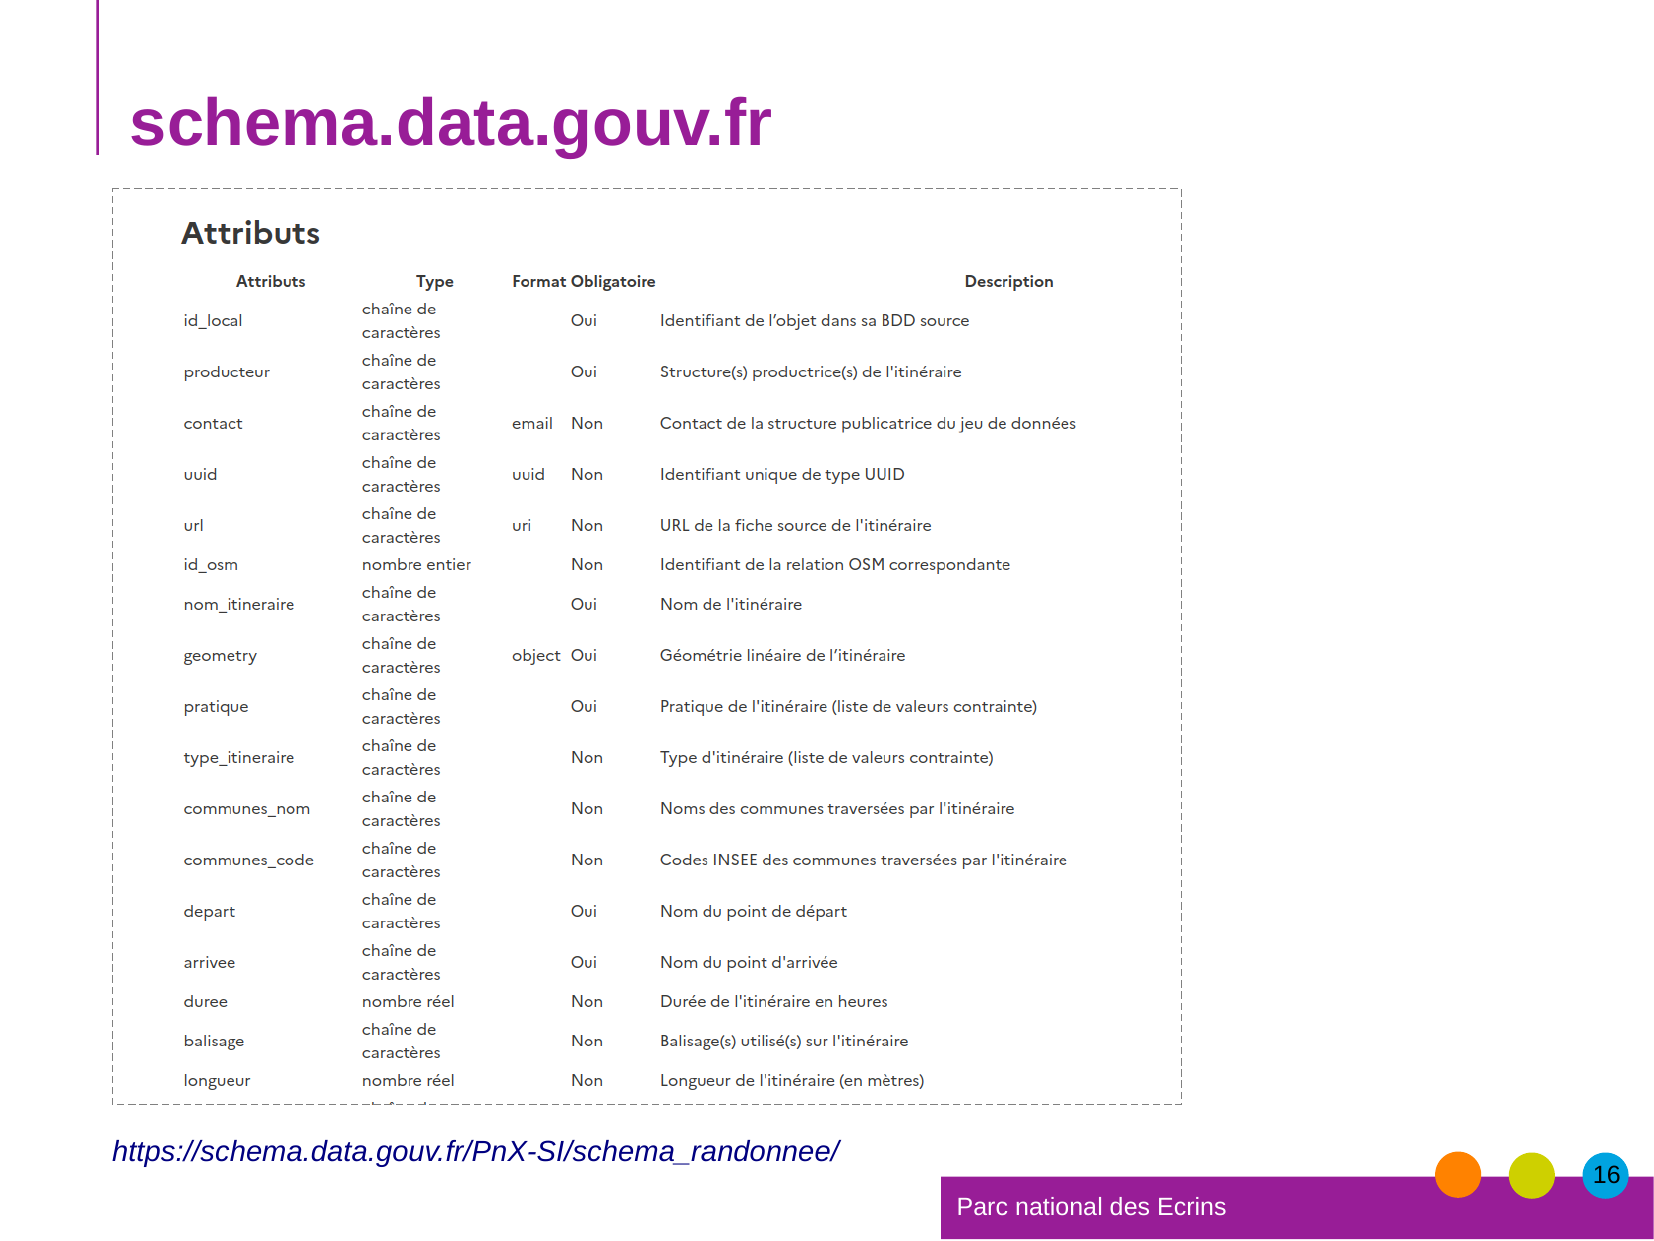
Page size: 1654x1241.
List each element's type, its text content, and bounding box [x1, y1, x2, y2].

picture [112, 188, 1182, 1105]
title schema.data.gouv.fr [129, 11, 1619, 160]
text_box https://schema.data.gouv.fr/PnX-SI/schema_randonnee/ [97, 1127, 888, 1176]
